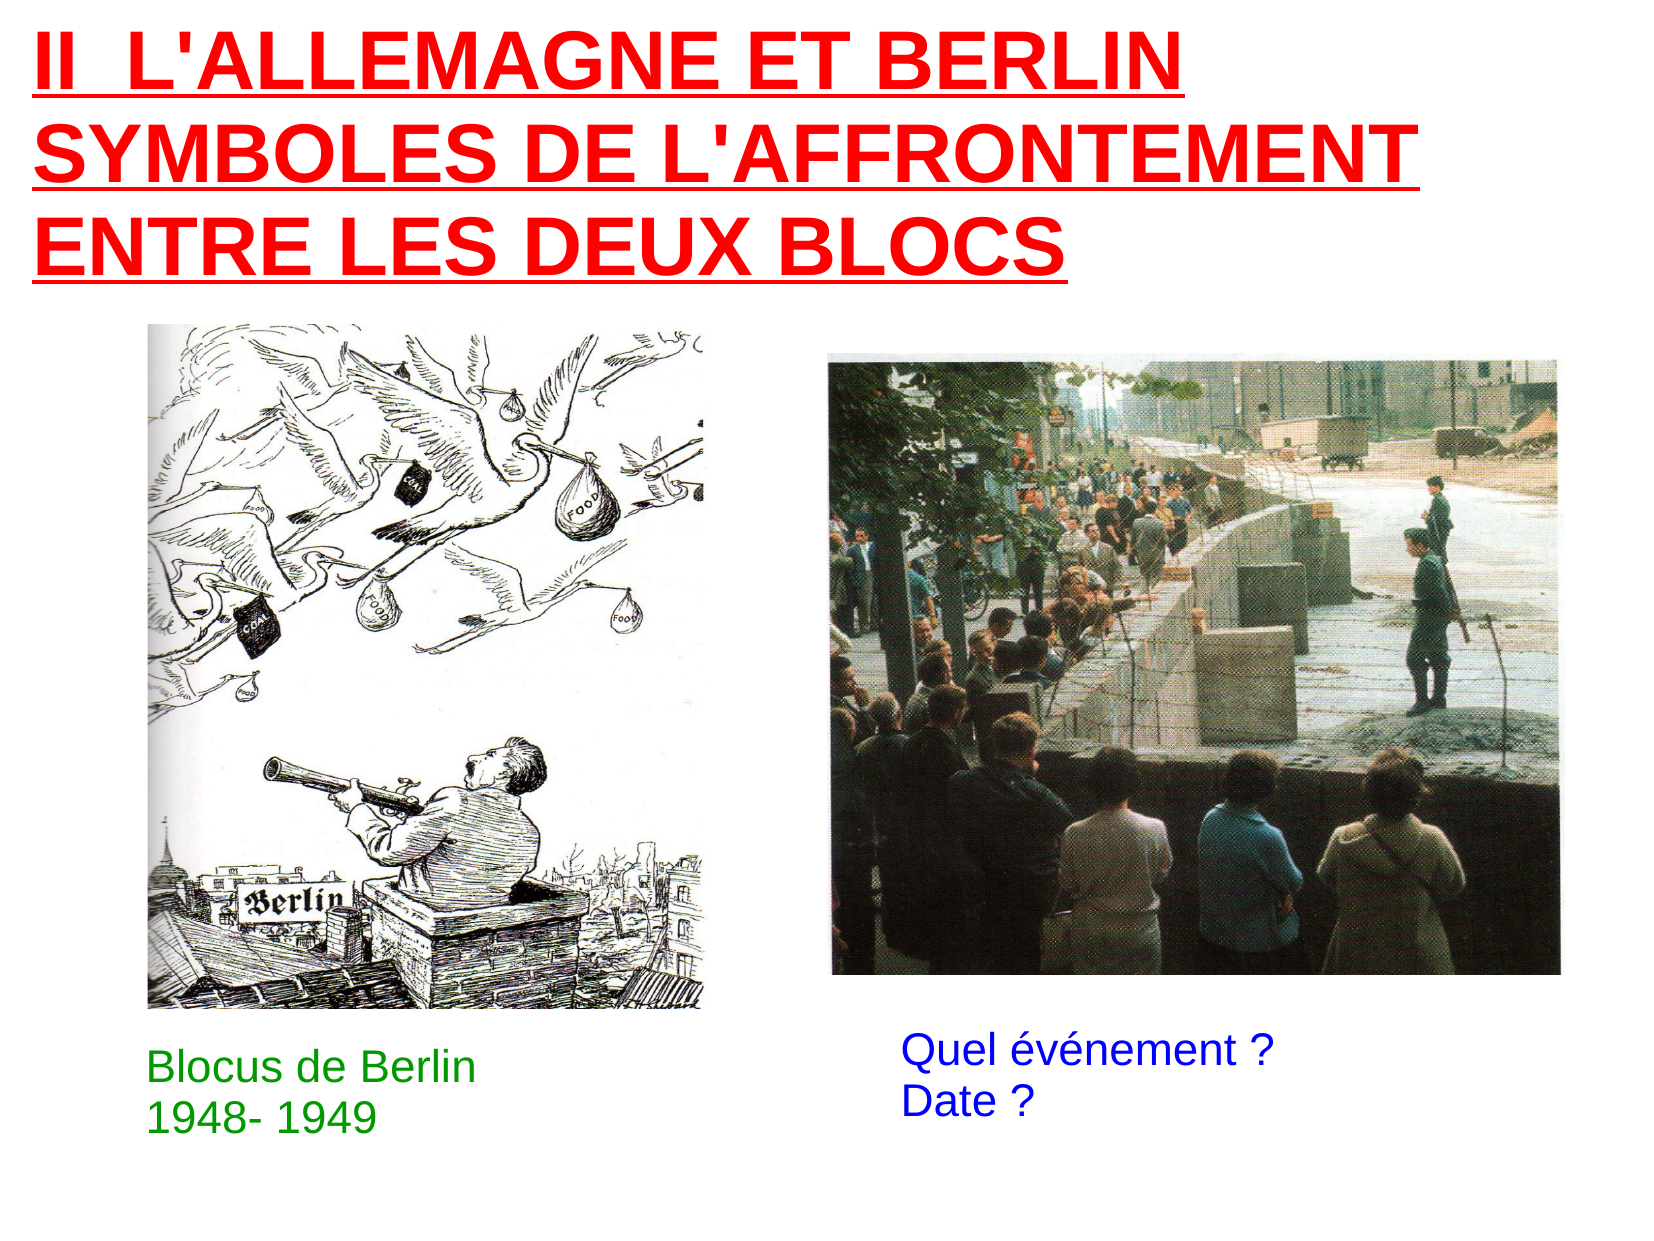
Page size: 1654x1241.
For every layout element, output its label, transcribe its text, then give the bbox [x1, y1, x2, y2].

picture [147, 324, 709, 1009]
text_box Blocus de Berlin 1948- 1949 [118, 1033, 739, 1198]
picture [826, 353, 1565, 975]
title II L'ALLEMAGNE ET BERLIN SYMBOLES DE L'AFFRONTEMENT ENTRE LES DEUX BLOCS [32, 13, 1628, 293]
text_box Quel événement ? Date ? [885, 1016, 1506, 1182]
